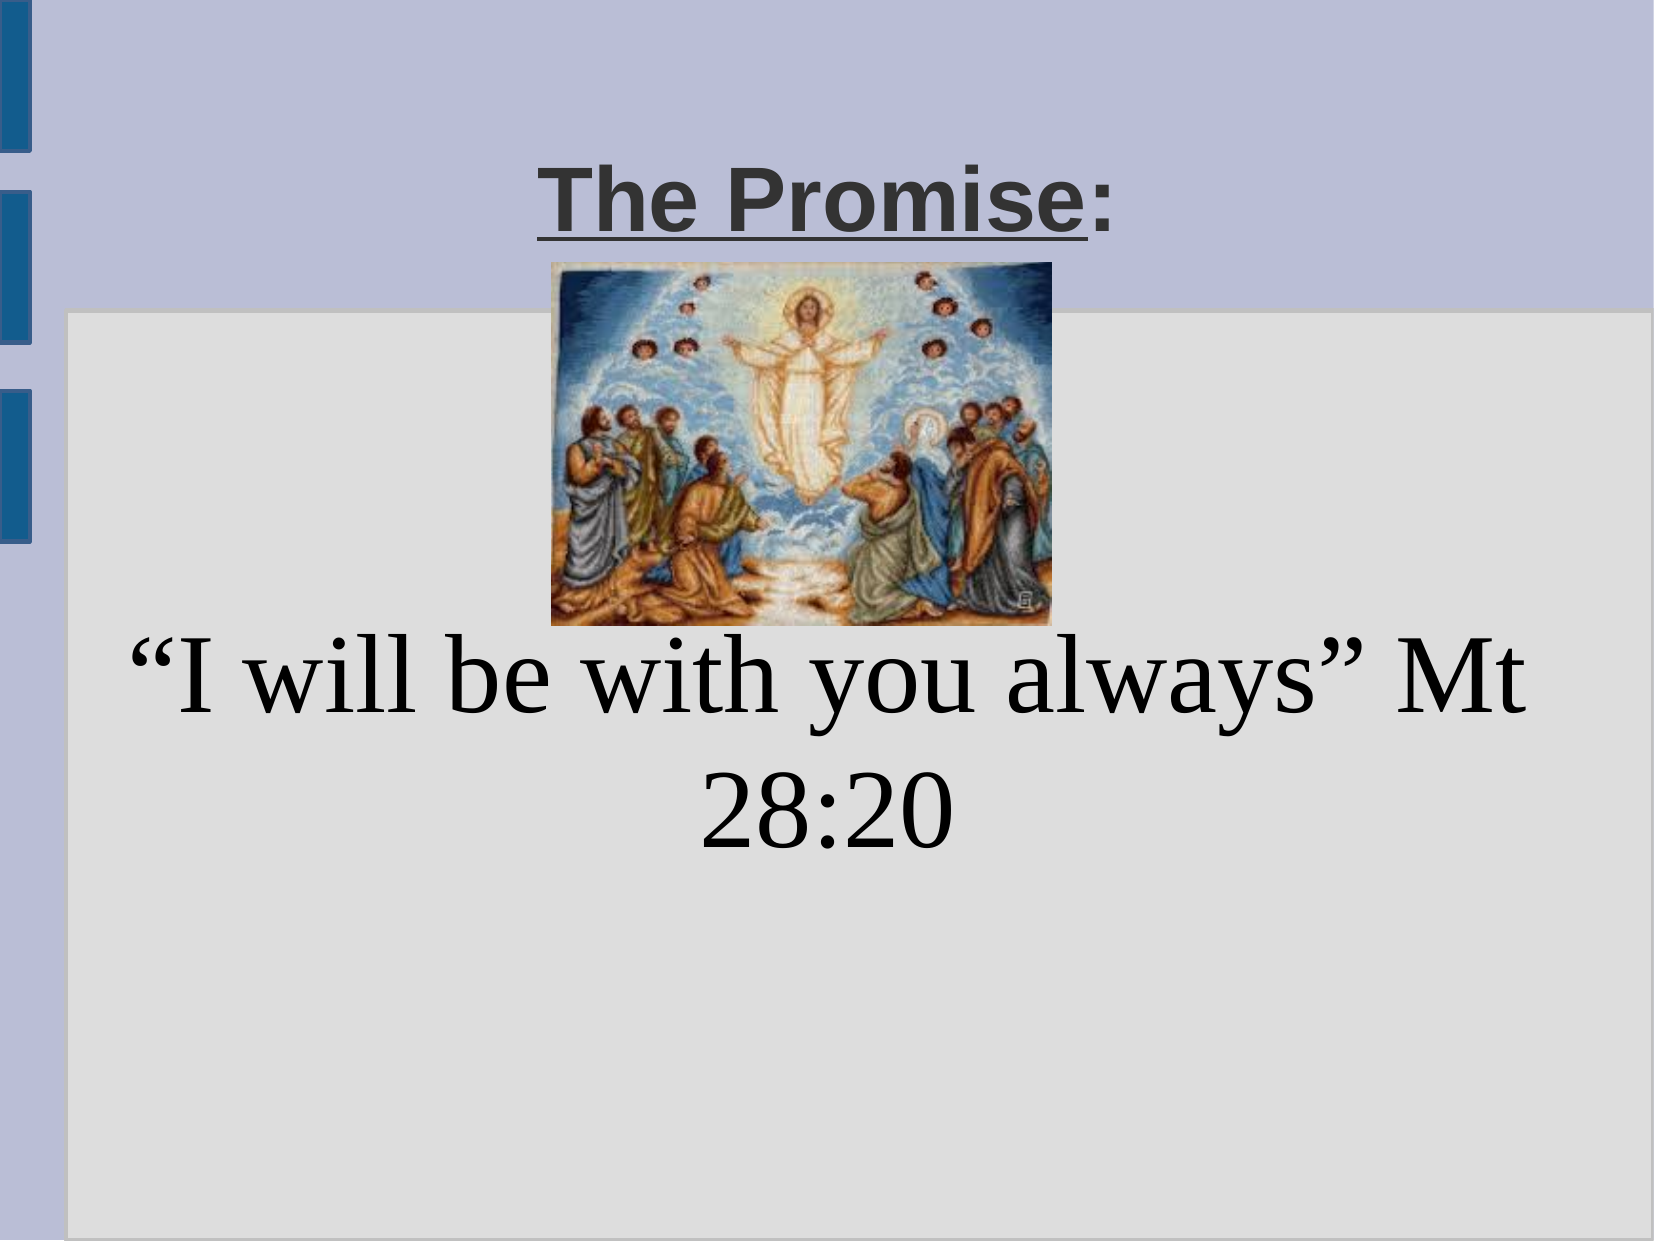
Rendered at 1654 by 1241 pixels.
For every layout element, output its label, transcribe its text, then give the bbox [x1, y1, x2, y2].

picture [551, 262, 1052, 626]
subtitle “I will be with you always” Mt 28:20 [121, 344, 1534, 1127]
title The Promise: [121, 91, 1534, 299]
